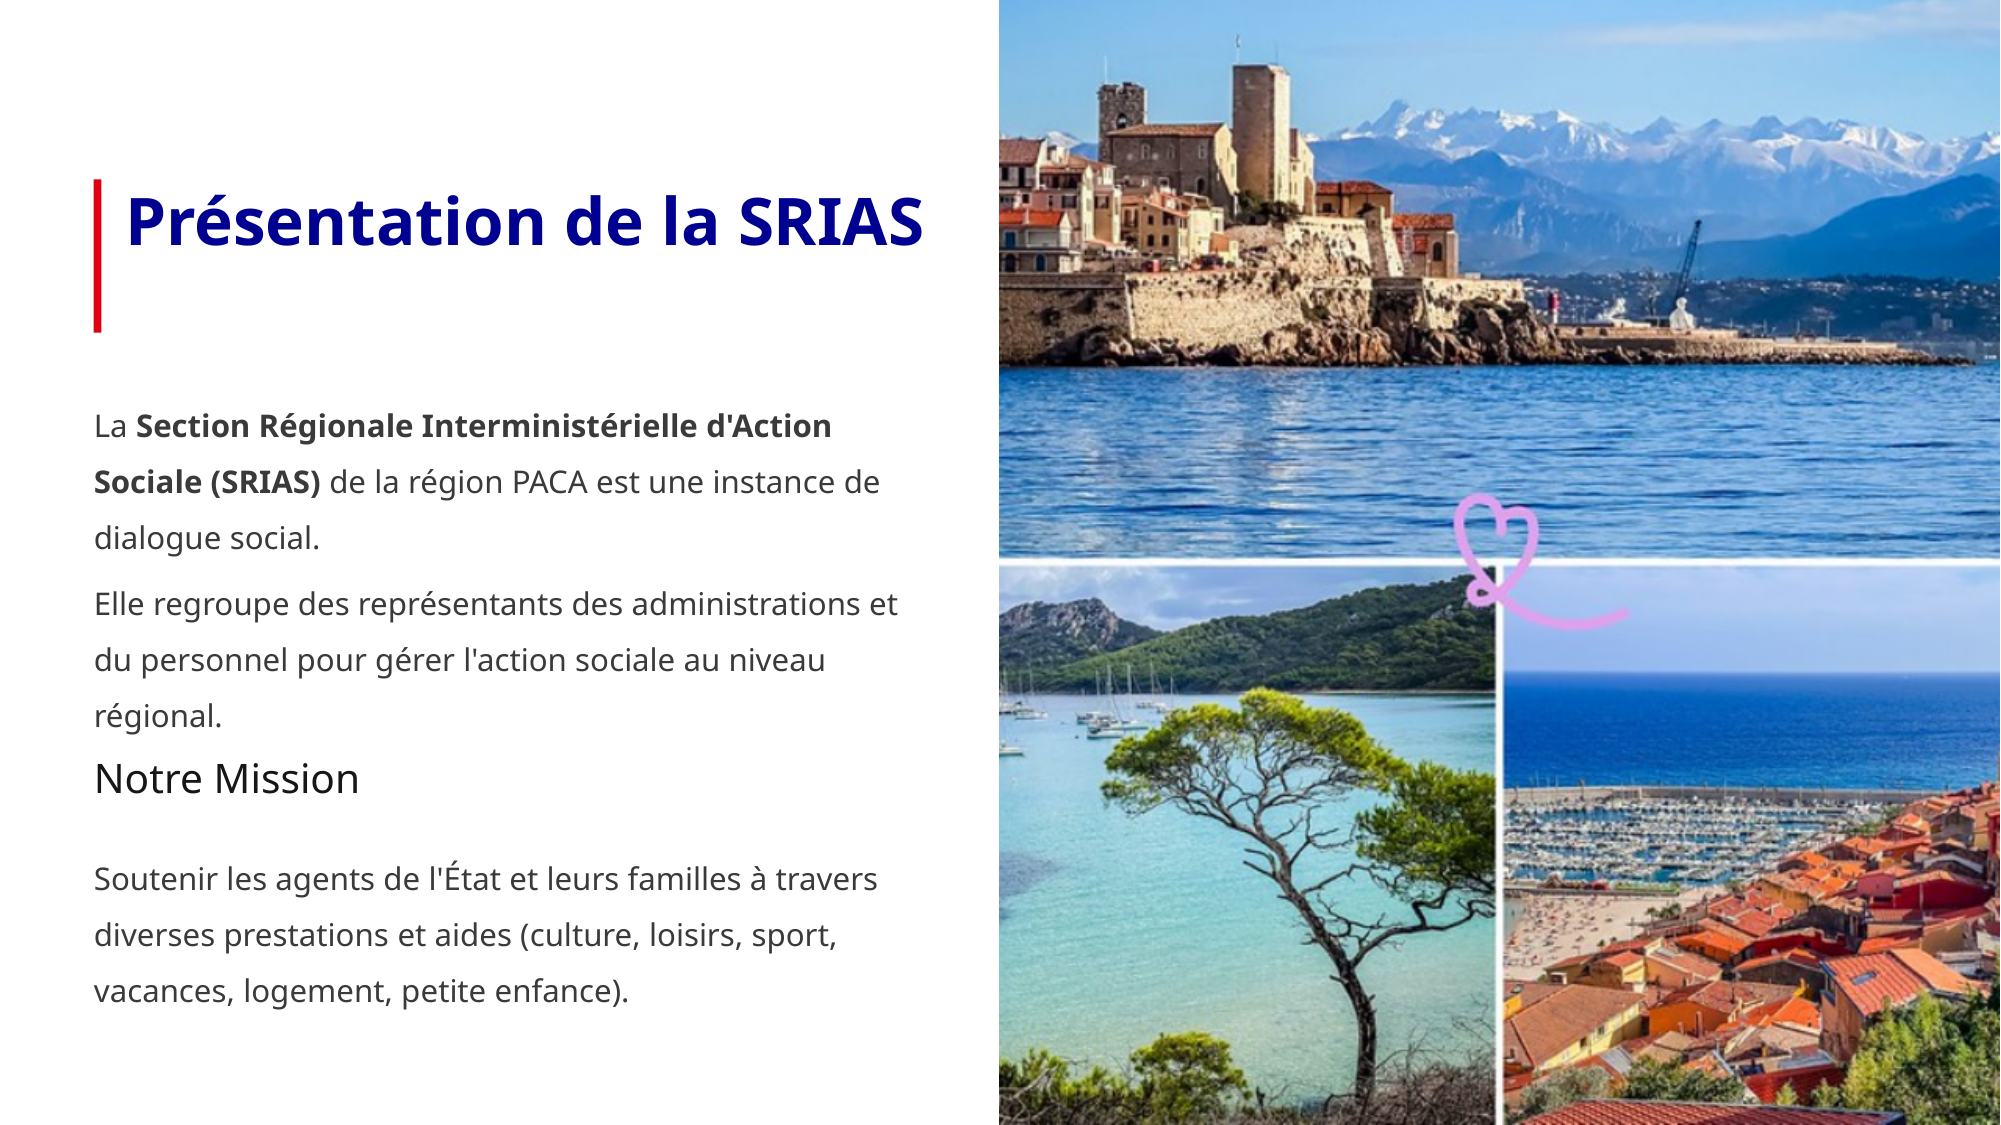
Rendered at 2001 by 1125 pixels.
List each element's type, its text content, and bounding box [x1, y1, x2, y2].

text_box Soutenir les agents de l'État et leurs familles à travers diverses prestations et aides (culture, loisirs, sport, vacances, logement, petite enfance). [93, 840, 907, 1009]
text_box Notre Mission [93, 753, 947, 802]
text_box La Section Régionale Interministérielle d'Action Sociale (SRIAS) de la région PACA est une instance de dialogue social. [93, 387, 907, 556]
picture [999, 0, 2000, 1125]
text_box Elle regroupe des représentants des administrations et du personnel pour gérer l'action sociale au niveau régional. [93, 565, 907, 734]
text_box Présentation de la SRIAS [125, 179, 946, 259]
text_box [93, 179, 102, 333]
